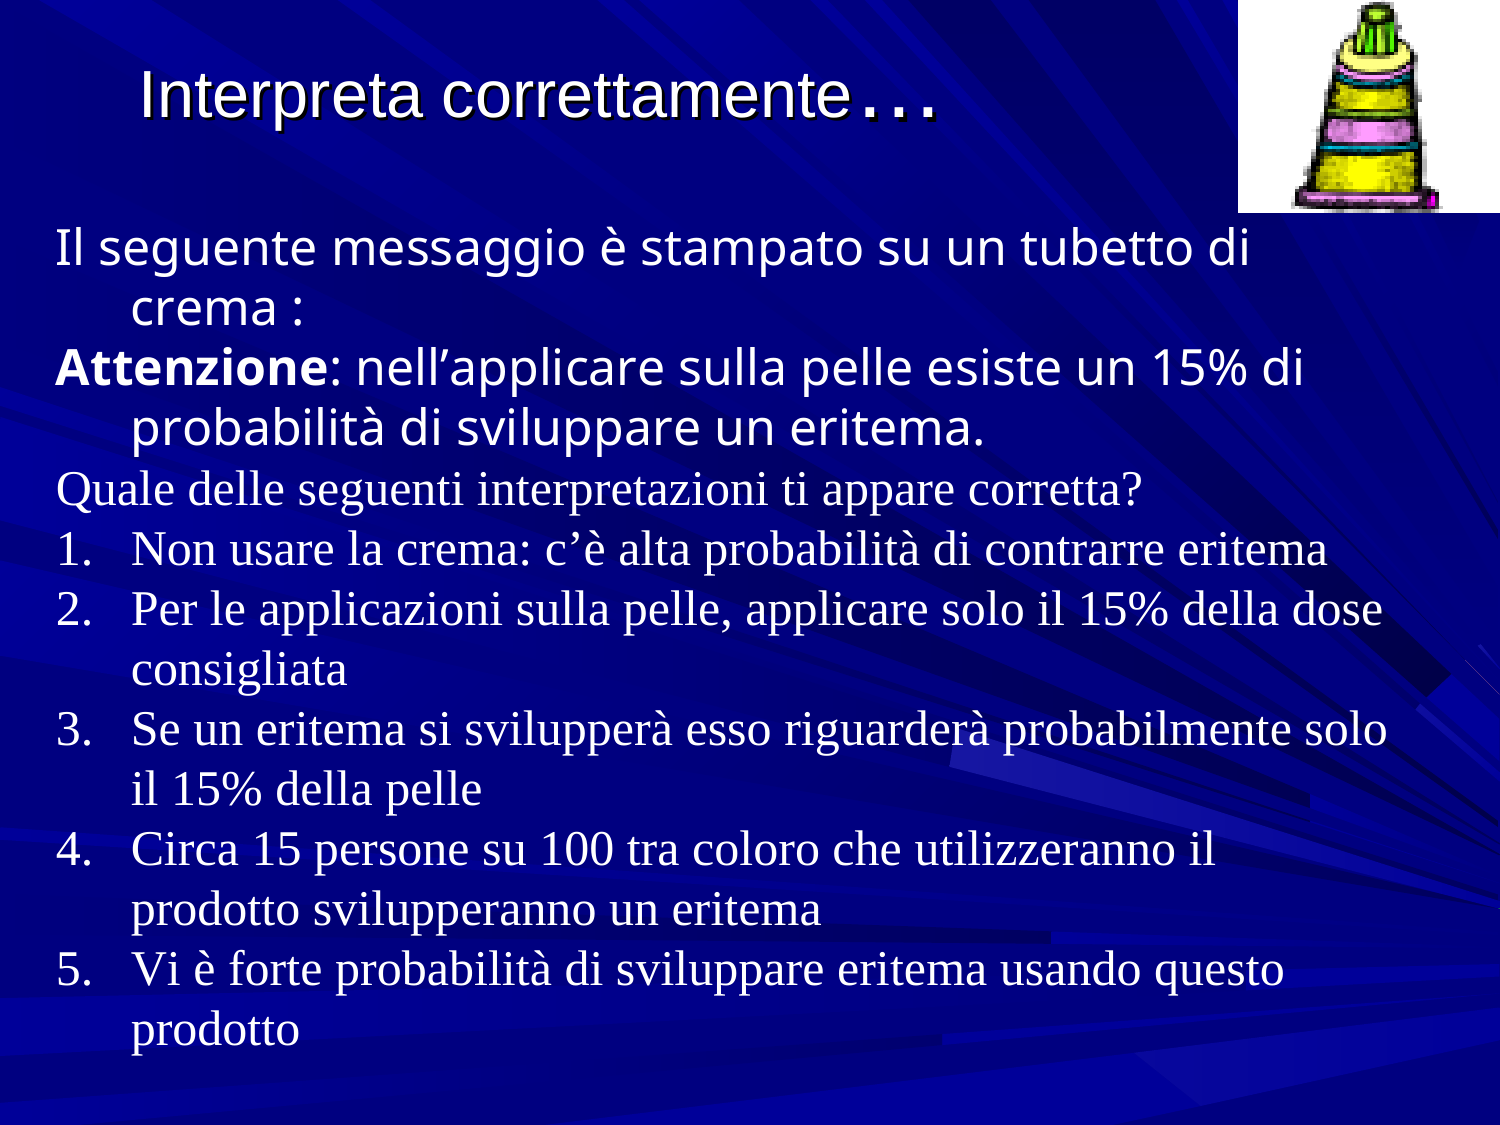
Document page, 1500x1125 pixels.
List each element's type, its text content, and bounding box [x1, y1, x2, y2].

text_box Interpreta correttamente… [123, 24, 1238, 138]
text_box Il seguente messaggio è stampato su un tubetto di crema : Attenzione: nell’applicare sulla pelle esiste un 15% di probabilità di sviluppare un eritema. Quale delle seguenti interpretazioni ti appare corretta? Non usare la crema: c’è alta probabilità di contrarre eritema Per le applicazioni sulla pelle, applicare solo il 15% della dose consigliata Se un eritema si svilupperà esso riguarderà probabilmente solo il 15% della pelle Circa 15 persone su 100 tra coloro che utilizzeranno il prodotto svilupperanno un eritema Vi è forte probabilità di sviluppare eritema usando questo prodotto [41, 207, 1407, 1124]
picture [1238, 0, 1500, 213]
